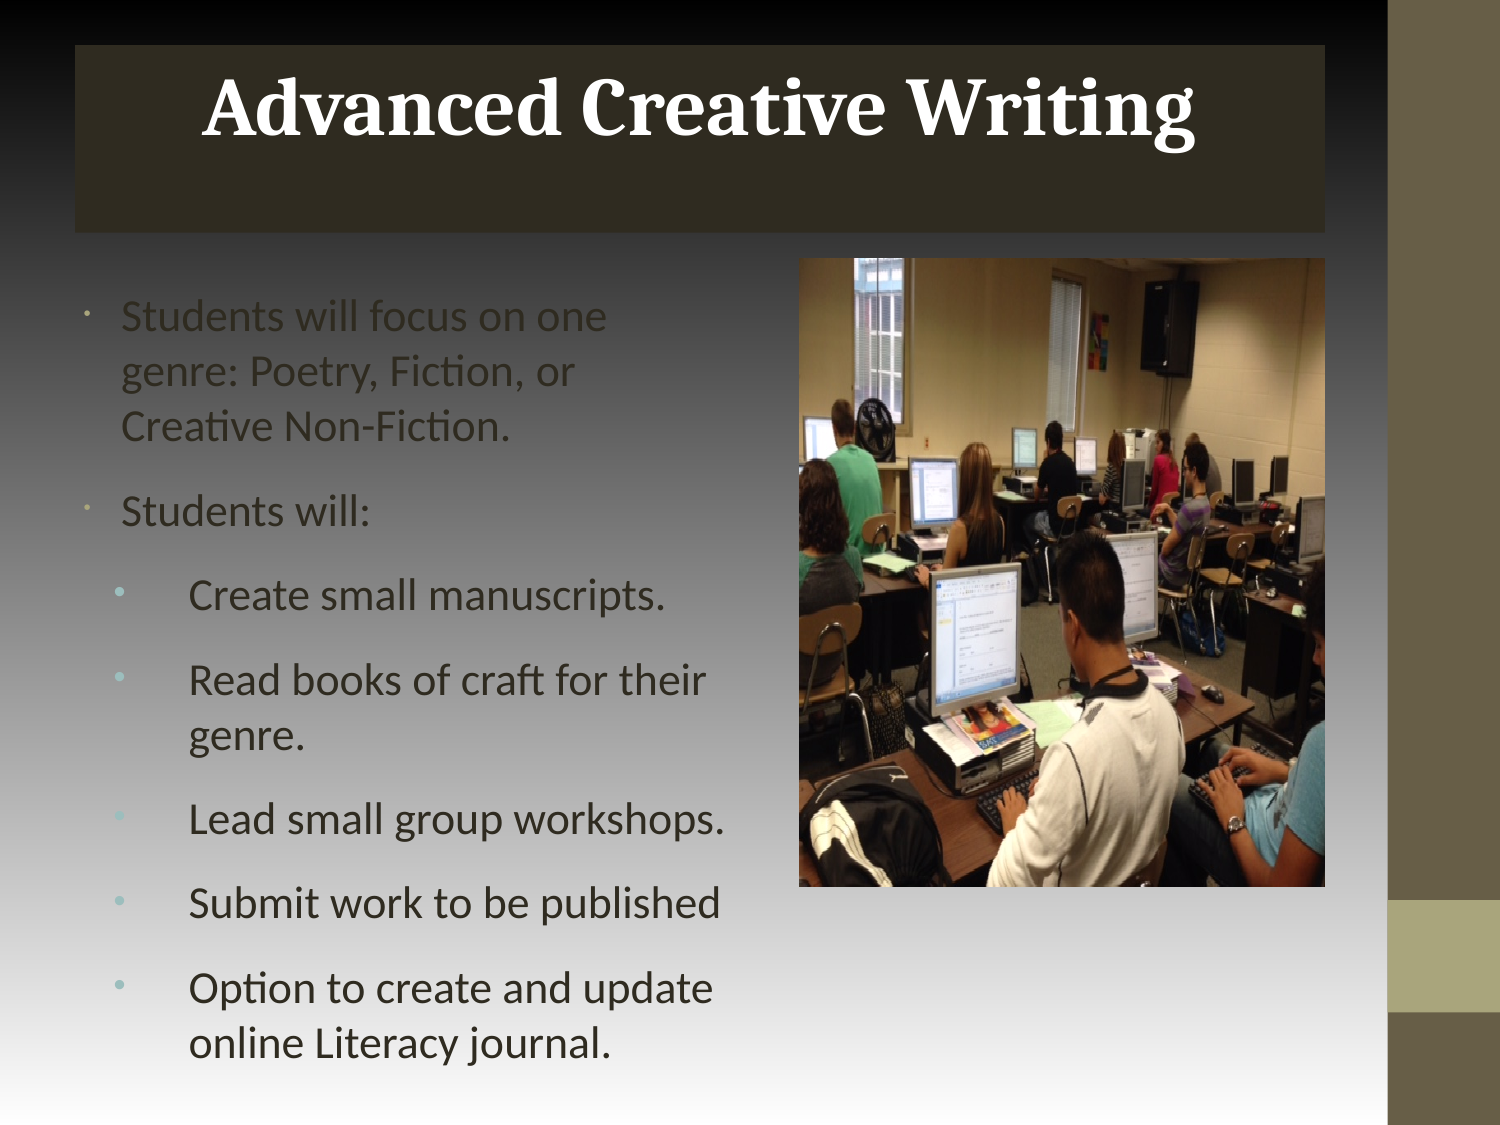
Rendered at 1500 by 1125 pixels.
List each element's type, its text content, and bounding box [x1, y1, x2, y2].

picture [799, 258, 1325, 887]
list Students will focus on one genre: Poetry, Fiction, or Creative Non-Fiction. Students will: Create small manuscripts. Read books of craft for their genre. Lead small group workshops. Submit work to be published Option to create and update online Literacy journal. [50, 278, 750, 1036]
title Advanced Creative Writing [75, 45, 1325, 233]
